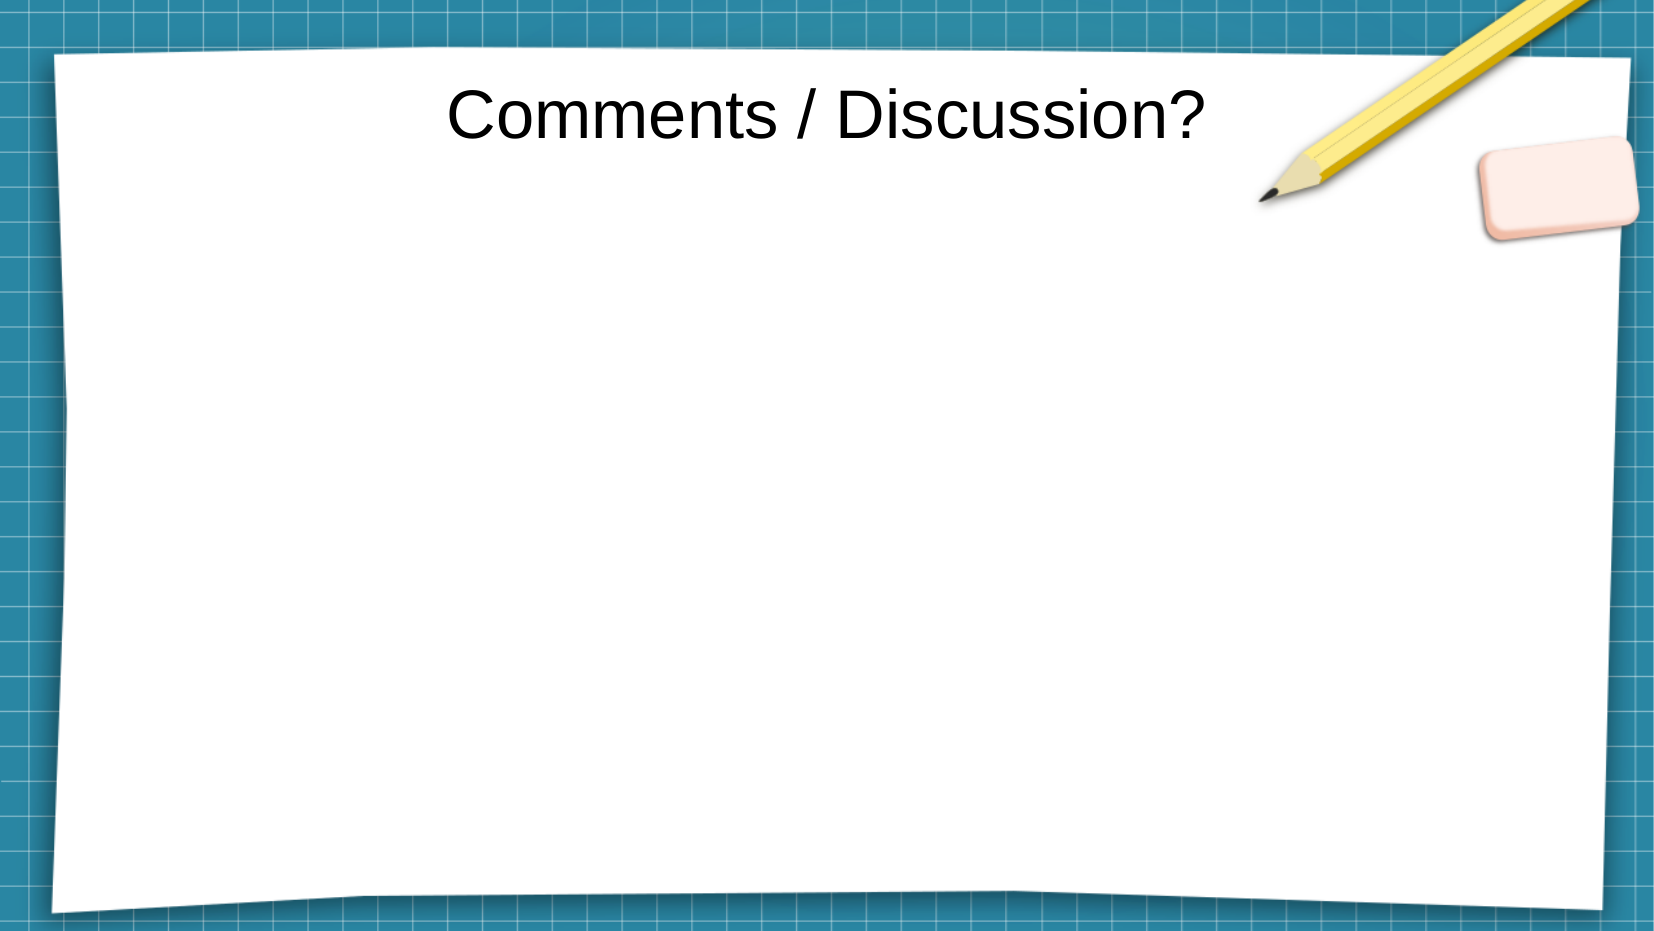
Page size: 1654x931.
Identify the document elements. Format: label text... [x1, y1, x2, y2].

title Comments / Discussion? [82, 37, 1571, 193]
picture [0, 0, 1654, 931]
